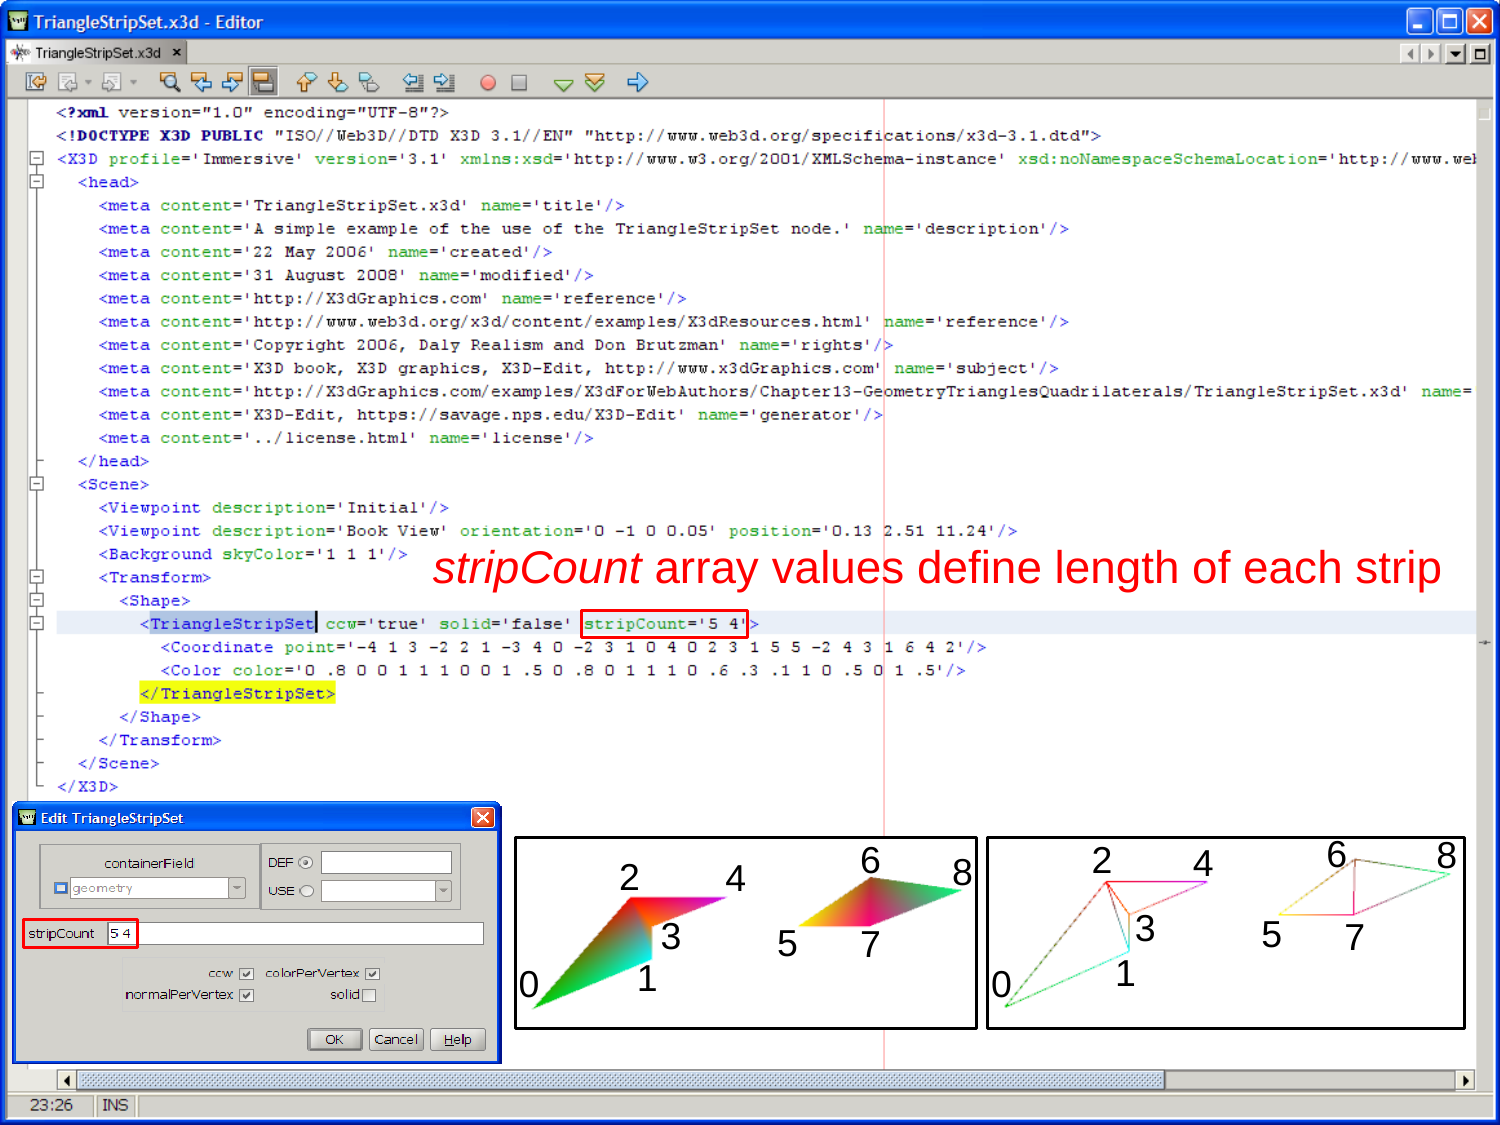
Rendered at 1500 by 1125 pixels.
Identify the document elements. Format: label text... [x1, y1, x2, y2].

text_box 7 [1329, 908, 1380, 966]
text_box 1 [622, 950, 673, 1008]
text_box 3 [645, 907, 697, 965]
picture [0, 0, 1500, 1125]
text_box 8 [1421, 827, 1473, 885]
text_box 2 [1076, 832, 1128, 890]
text_box 3 [1120, 900, 1171, 958]
text_box 0 [976, 956, 1027, 1014]
text_box 8 [937, 844, 988, 901]
text_box 4 [710, 850, 762, 908]
text_box 2 [604, 848, 655, 906]
text_box 7 [845, 916, 896, 974]
text_box 6 [1311, 826, 1363, 884]
text_box stripCount array values define length of each strip [418, 534, 1458, 601]
text_box 5 [1246, 906, 1297, 963]
text_box 4 [1178, 835, 1229, 893]
text_box 1 [1100, 944, 1151, 1002]
text_box 5 [762, 914, 813, 972]
text_box 6 [845, 832, 896, 889]
text_box 0 [503, 956, 555, 1014]
